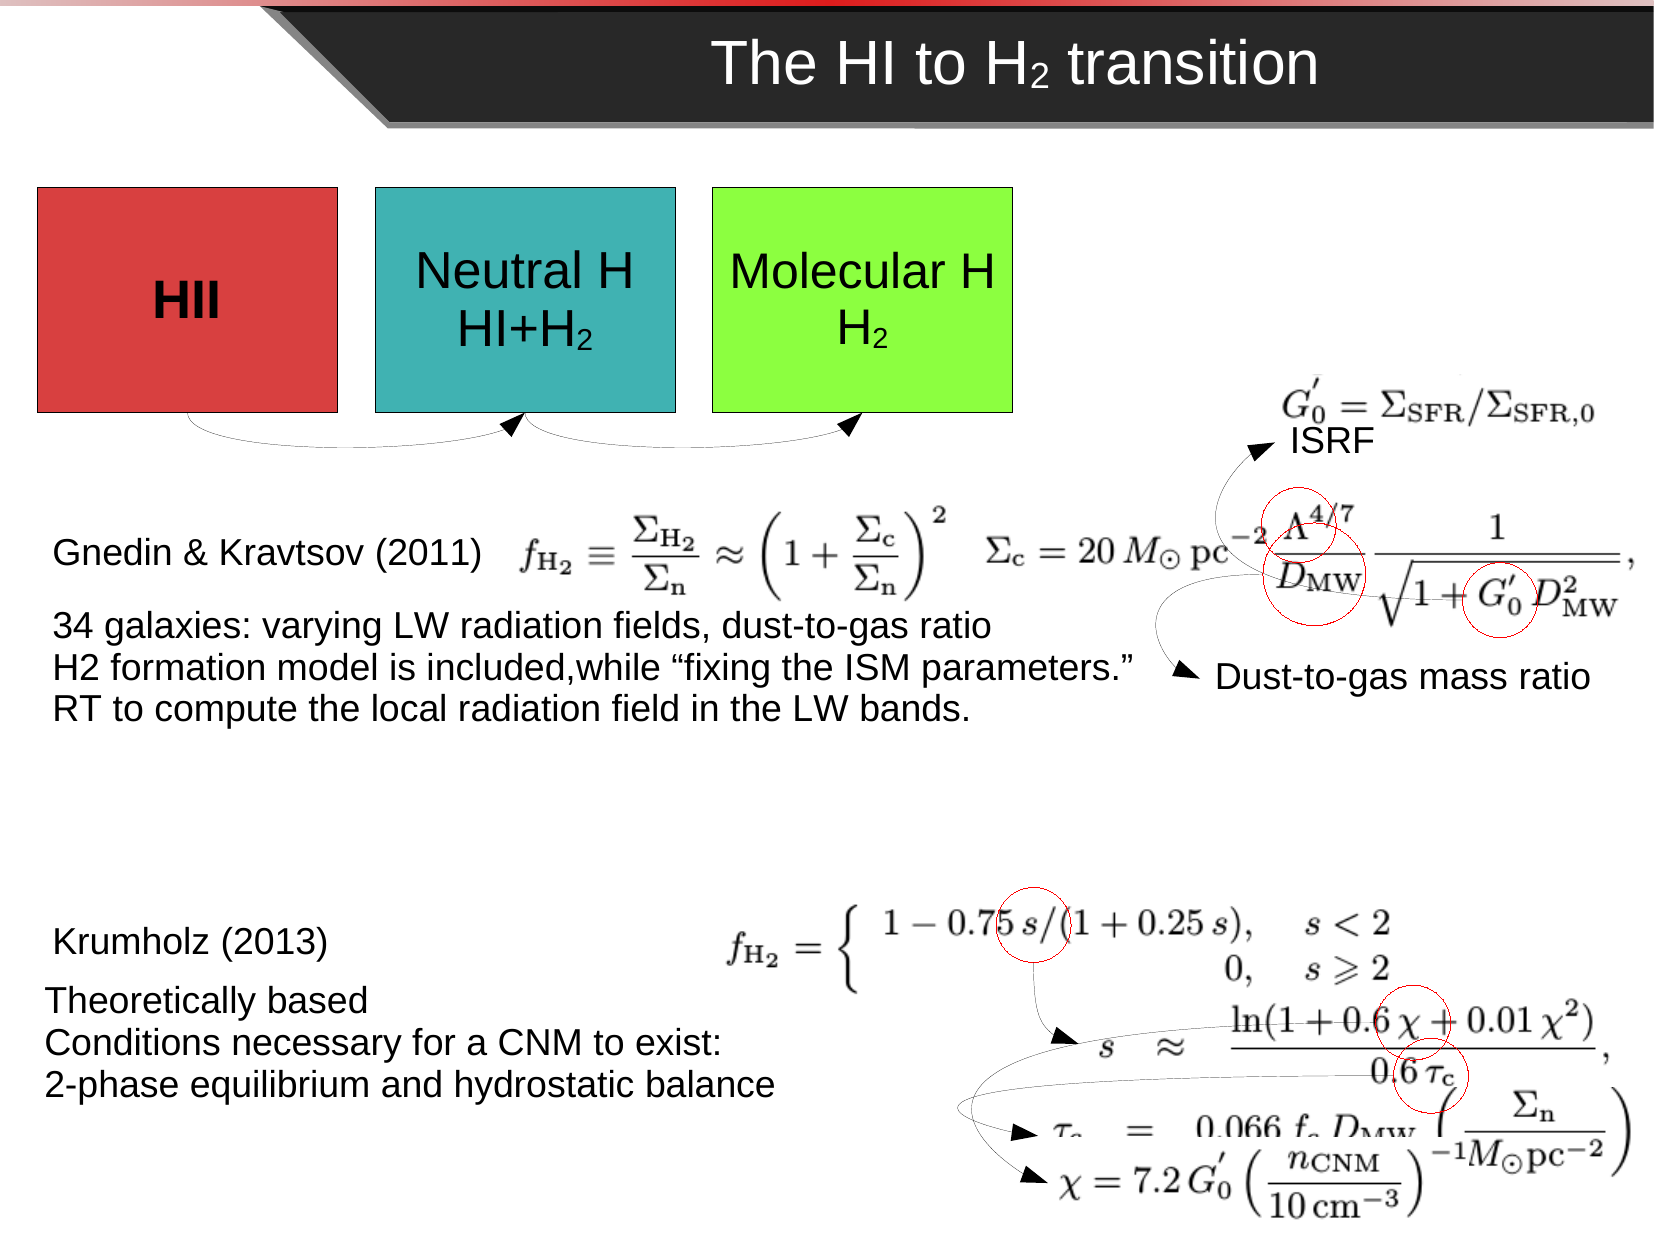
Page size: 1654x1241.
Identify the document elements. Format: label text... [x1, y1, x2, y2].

text_box Neutral H HI+H2 [375, 187, 676, 413]
text_box Dust-to-gas mass ratio [1351, 648, 1651, 709]
text_box 34 galaxies: varying LW radiation fields, dust-to-gas ratio H2 formation model is included,while “fixing the ISM parameters.” RT to compute the local radiation field in the LW bands. [37, 597, 1351, 783]
text_box Theoretically based Conditions necessary for a CNM to exist: 2-phase equilibrium and hydrostatic balance [29, 973, 826, 1117]
picture [1275, 374, 1599, 433]
text_box Molecular H H2 [712, 187, 1013, 413]
text_box ISRF [1275, 412, 1576, 473]
picture [1170, 481, 1636, 637]
picture [970, 481, 1262, 597]
text_box Krumholz (2013) [37, 913, 713, 973]
text_box Gnedin & Kravtsov (2011) [37, 525, 510, 585]
title The HI to H2 transition [397, 17, 1635, 108]
text_box HII [37, 187, 338, 413]
picture [718, 894, 1637, 1229]
picture [510, 498, 952, 597]
